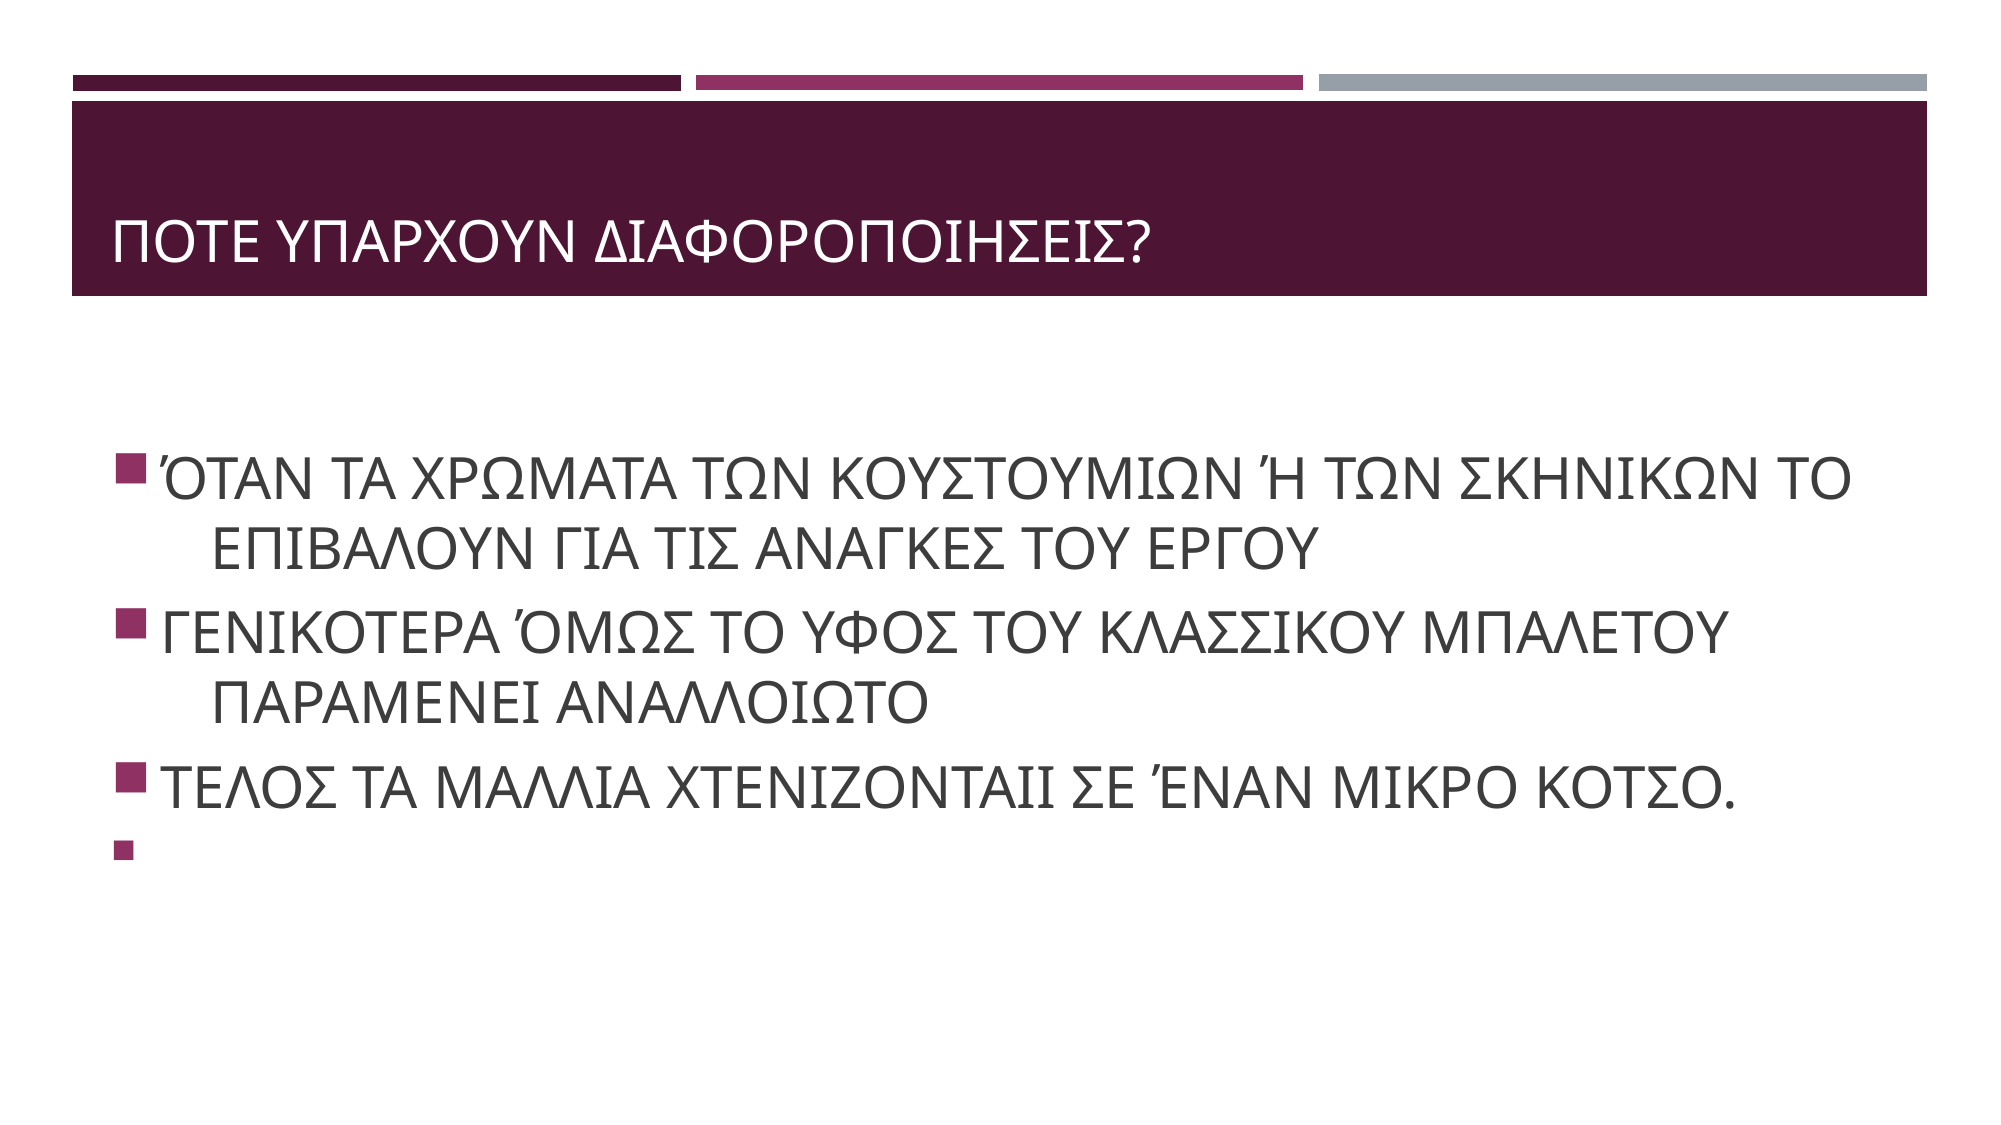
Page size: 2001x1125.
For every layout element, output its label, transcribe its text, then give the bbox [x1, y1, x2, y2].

list ΌΤΑΝ ΤΑ ΧΡΩΜΑΤΑ ΤΩΝ ΚΟΥΣΤΟΥΜΙΩΝ Ή ΤΩΝ ΣΚΗΝΙΚΩΝ ΤΟ ΕΠΙΒΑΛΟΥΝ ΓΙΑ ΤΙΣ ΑΝΑΓΚΕΣ ΤΟΥ ΕΡΓΟΥ ΓΕΝΙΚΟΤΕΡΑ ΌΜΩΣ ΤΟ ΥΦΟΣ ΤΟΥ ΚΛΑΣΣΙΚΟΥ ΜΠΑΛΕΤΟΥ ΠΑΡΑΜΕΝΕΙ ΑΝΑΛΛΟΙΩΤΟ ΤΕΛΟΣ ΤΑ ΜΑΛΛΙΑ ΧΤΕΝΙΖΟΝΤΑΙΙ ΣΕ ΈΝΑΝ ΜΙΚΡΟ ΚΟΤΣΟ. [95, 357, 1905, 962]
title ΠΟΤΕ ΥΠΑΡΧΟΥΝ ΔΙΑΦΟΡΟΠΟΙΗΣΕΙΣ? [95, 115, 1309, 282]
